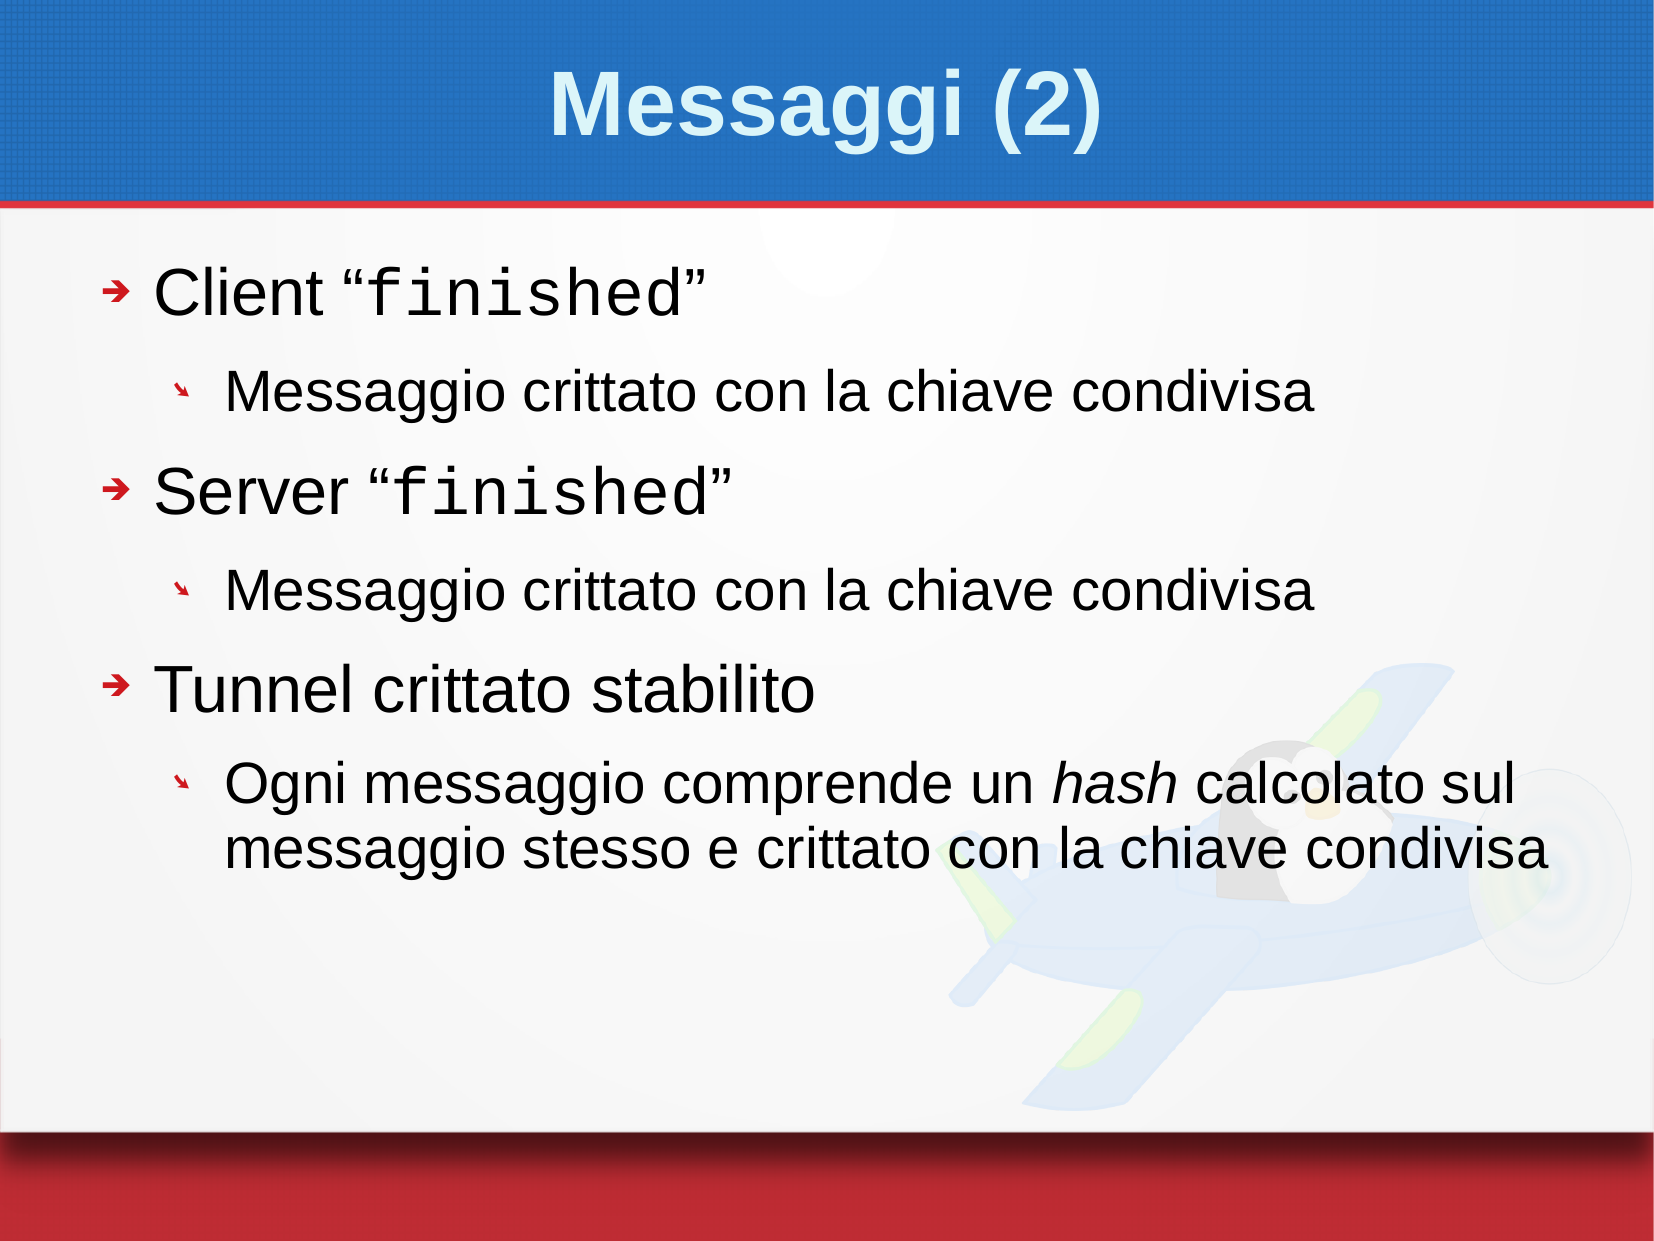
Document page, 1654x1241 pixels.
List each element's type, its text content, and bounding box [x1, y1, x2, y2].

title Messaggi (2) [82, 20, 1571, 186]
picture [0, 0, 1654, 1241]
list Client “finished” Messaggio crittato con la chiave condivisa Server “finished” Messaggio crittato con la chiave condivisa Tunnel crittato stabilito Ogni messaggio comprende un hash calcolato sul messaggio stesso e crittato con la chiave condivisa [82, 255, 1571, 1081]
